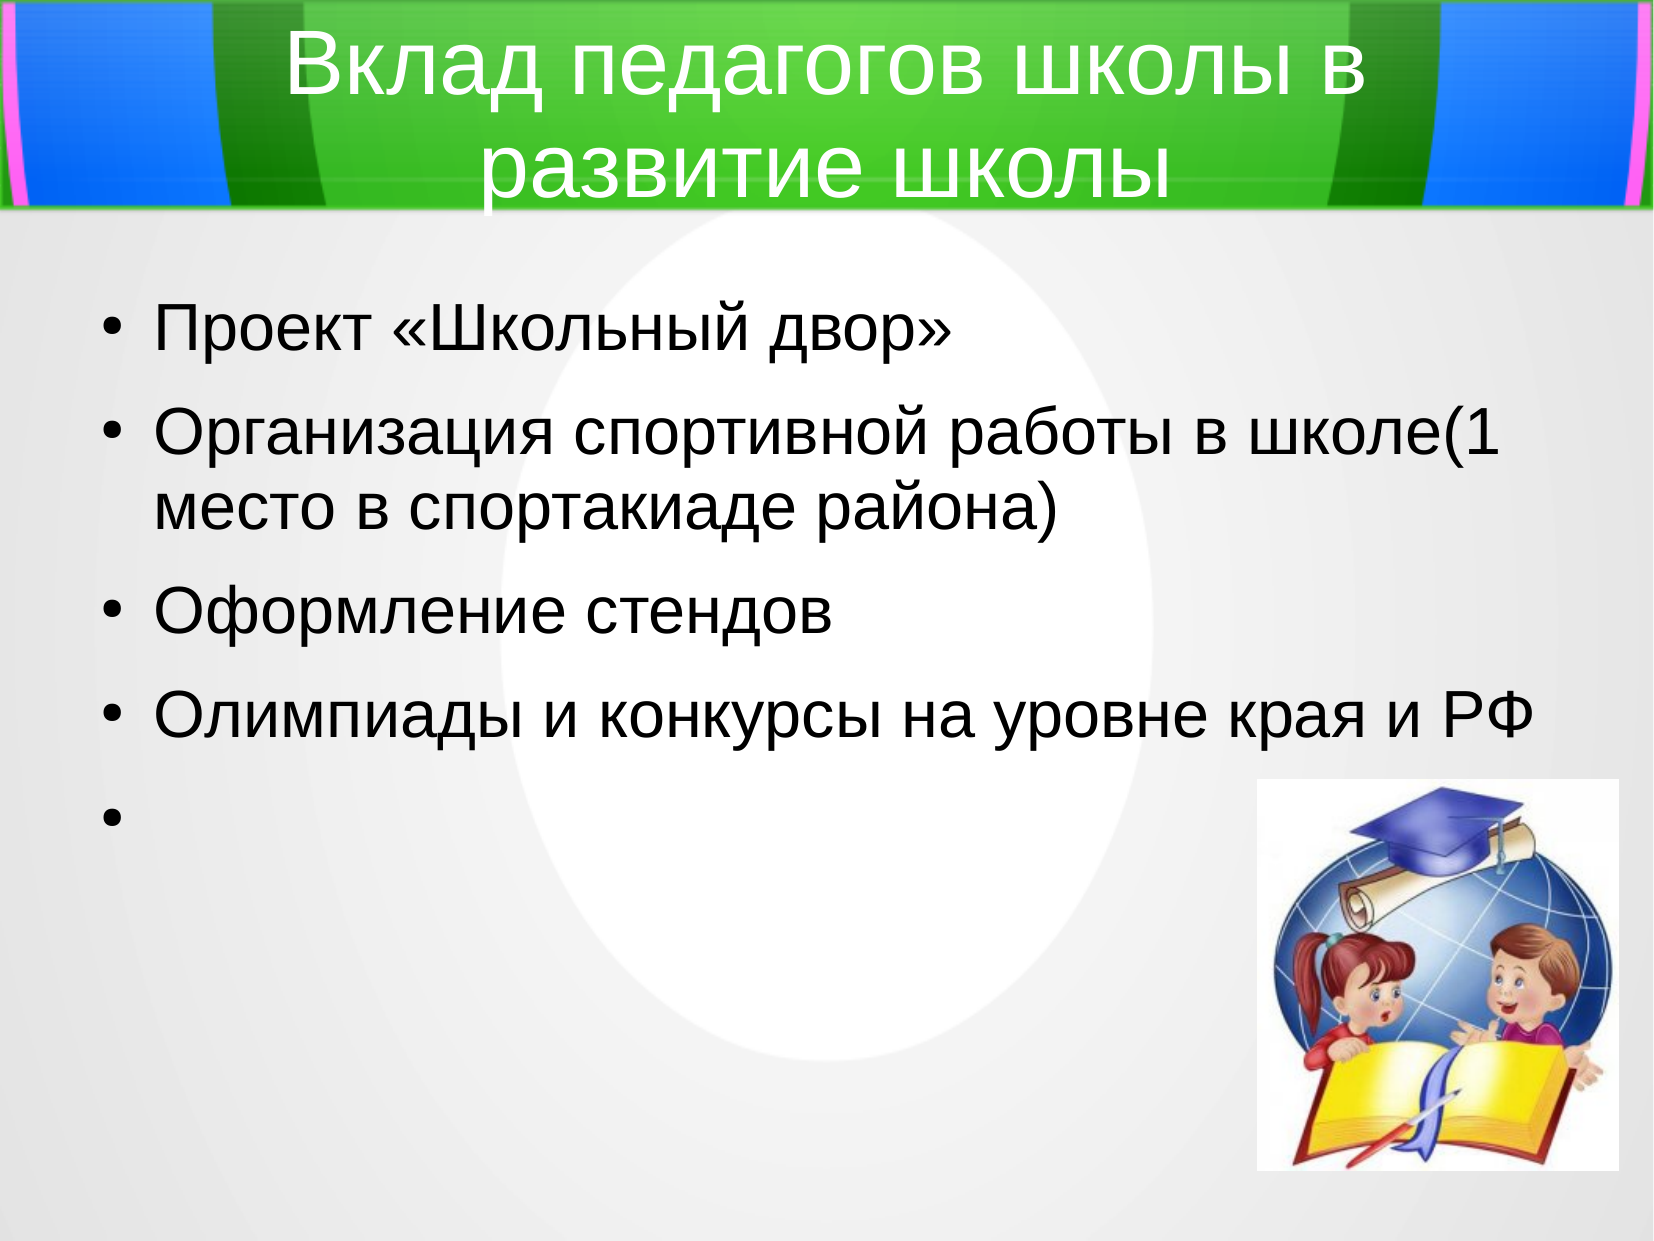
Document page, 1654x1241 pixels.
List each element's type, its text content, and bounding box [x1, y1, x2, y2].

title Вклад педагогов школы в развитие школы [82, 11, 1571, 217]
picture [0, 0, 1654, 1241]
list Проект «Школьный двор» Организация спортивной работы в школе(1 место в спортакиаде района) Оформление стендов Олимпиады и конкурсы на уровне края и РФ [82, 290, 1538, 1010]
